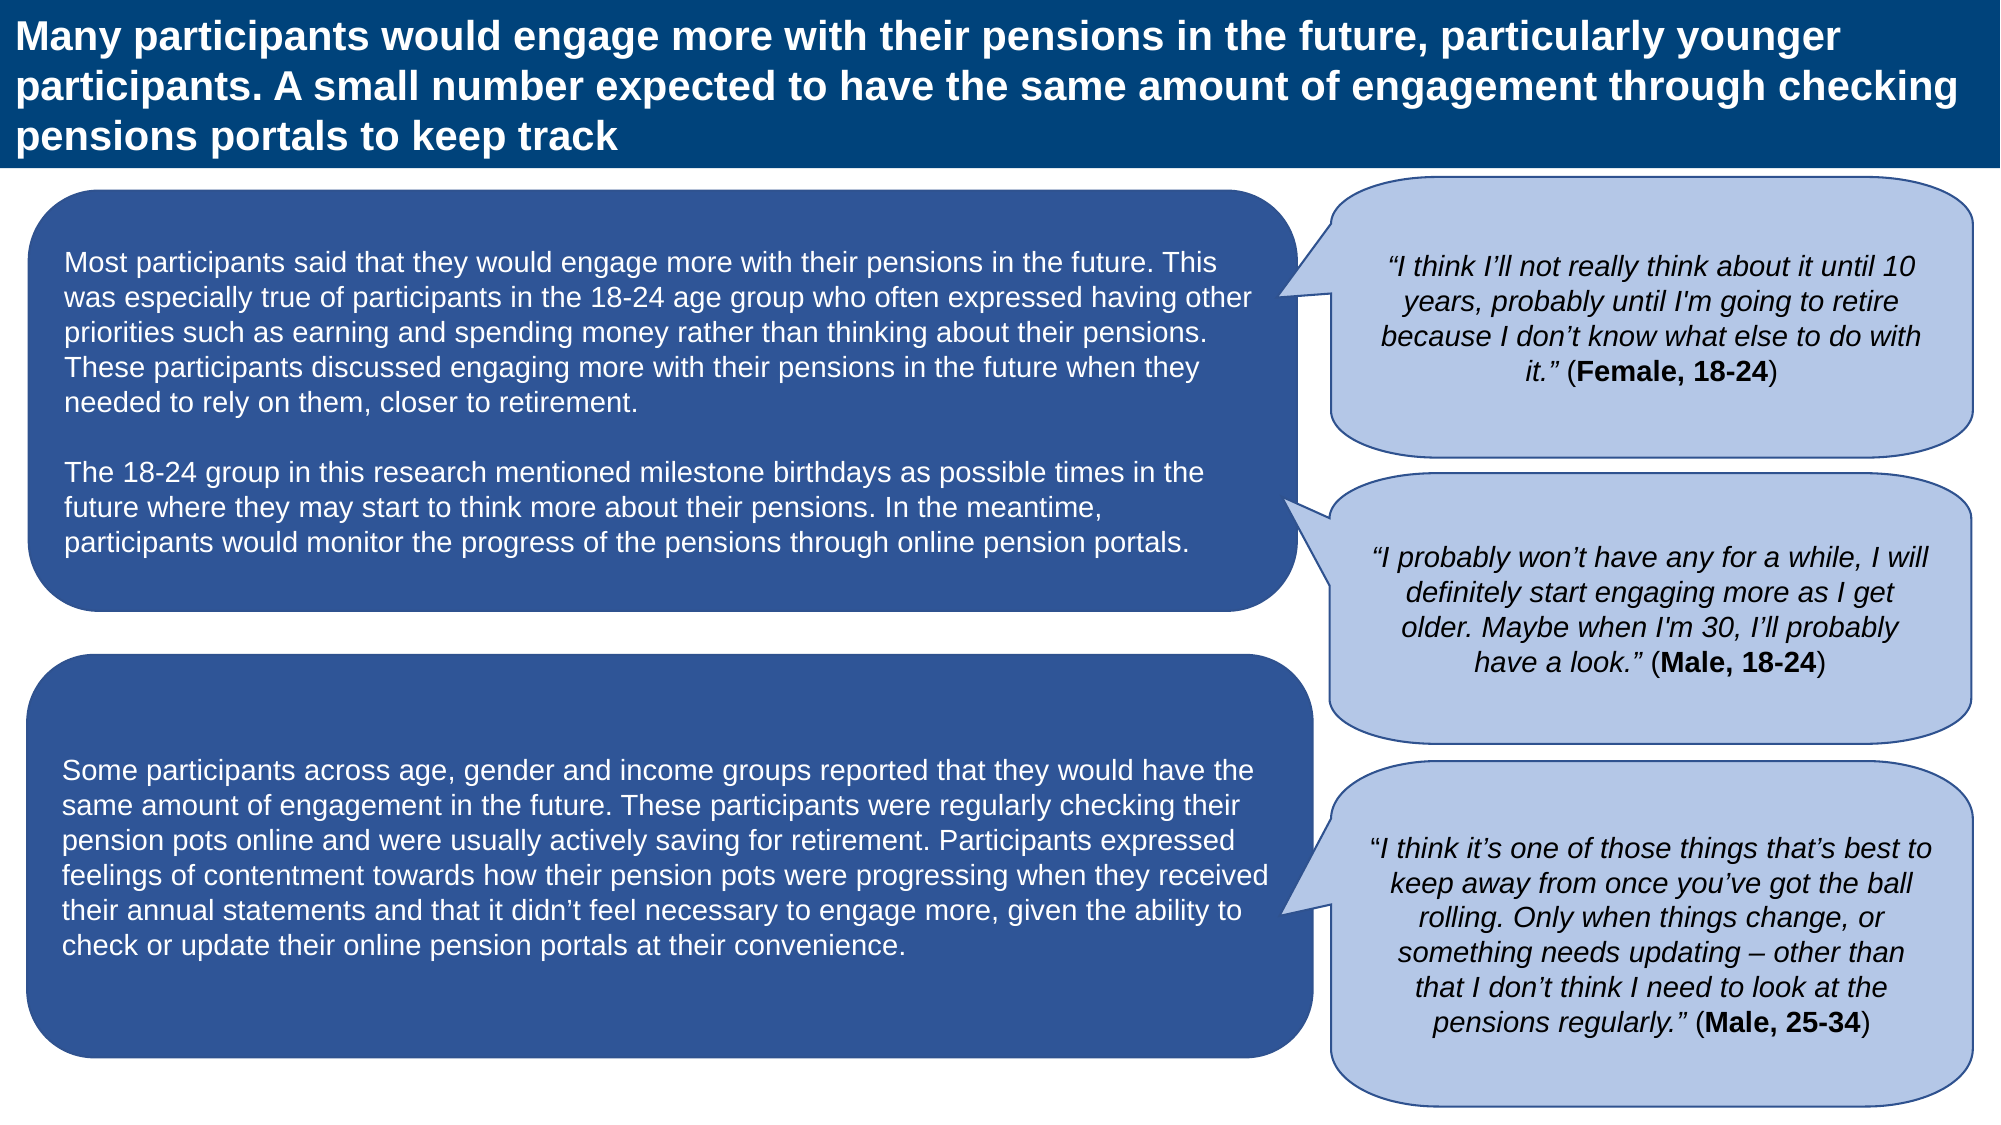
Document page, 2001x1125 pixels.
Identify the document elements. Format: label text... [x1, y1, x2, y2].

text_box Some participants across age, gender and income groups reported that they would have the same amount of engagement in the future. These participants were regularly checking their pension pots online and were usually actively saving for retirement. Participants expressed feelings of contentment towards how their pension pots were progressing when they received their annual statements and that it didn’t feel necessary to engage more, given the ability to check or update their online pension portals at their convenience. [27, 654, 1313, 1058]
text_box “I think I’ll not really think about it until 10 years, probably until I'm going to retire because I don’t know what else to do with it.” (Female, 18-24) [1276, 176, 1973, 458]
text_box “I think it’s one of those things that’s best to keep away from once you’ve got the ball rolling. Only when things change, or something needs updating – other than that I don’t think I need to look at the pensions regularly.” (Male, 25-34) [1279, 761, 1973, 1107]
text_box “I probably won’t have any for a while, I will definitely start engaging more as I get older. Maybe when I'm 30, I’ll probably have a look.” (Male, 18-24) [1281, 473, 1972, 744]
text_box Most participants said that they would engage more with their pensions in the future. This was especially true of participants in the 18-24 age group who often expressed having other priorities such as earning and spending money rather than thinking about their pensions. These participants discussed engaging more with their pensions in the future when they needed to rely on them, closer to retirement. The 18-24 group in this research mentioned milestone birthdays as possible times in the future where they may start to think more about their pensions. In the meantime, participants would monitor the progress of the pensions through online pension portals. [28, 190, 1297, 611]
title Many participants would engage more with their pensions in the future, particularly younger participants. A small number expected to have the same amount of engagement through checking pensions portals to keep track [0, 0, 2000, 169]
